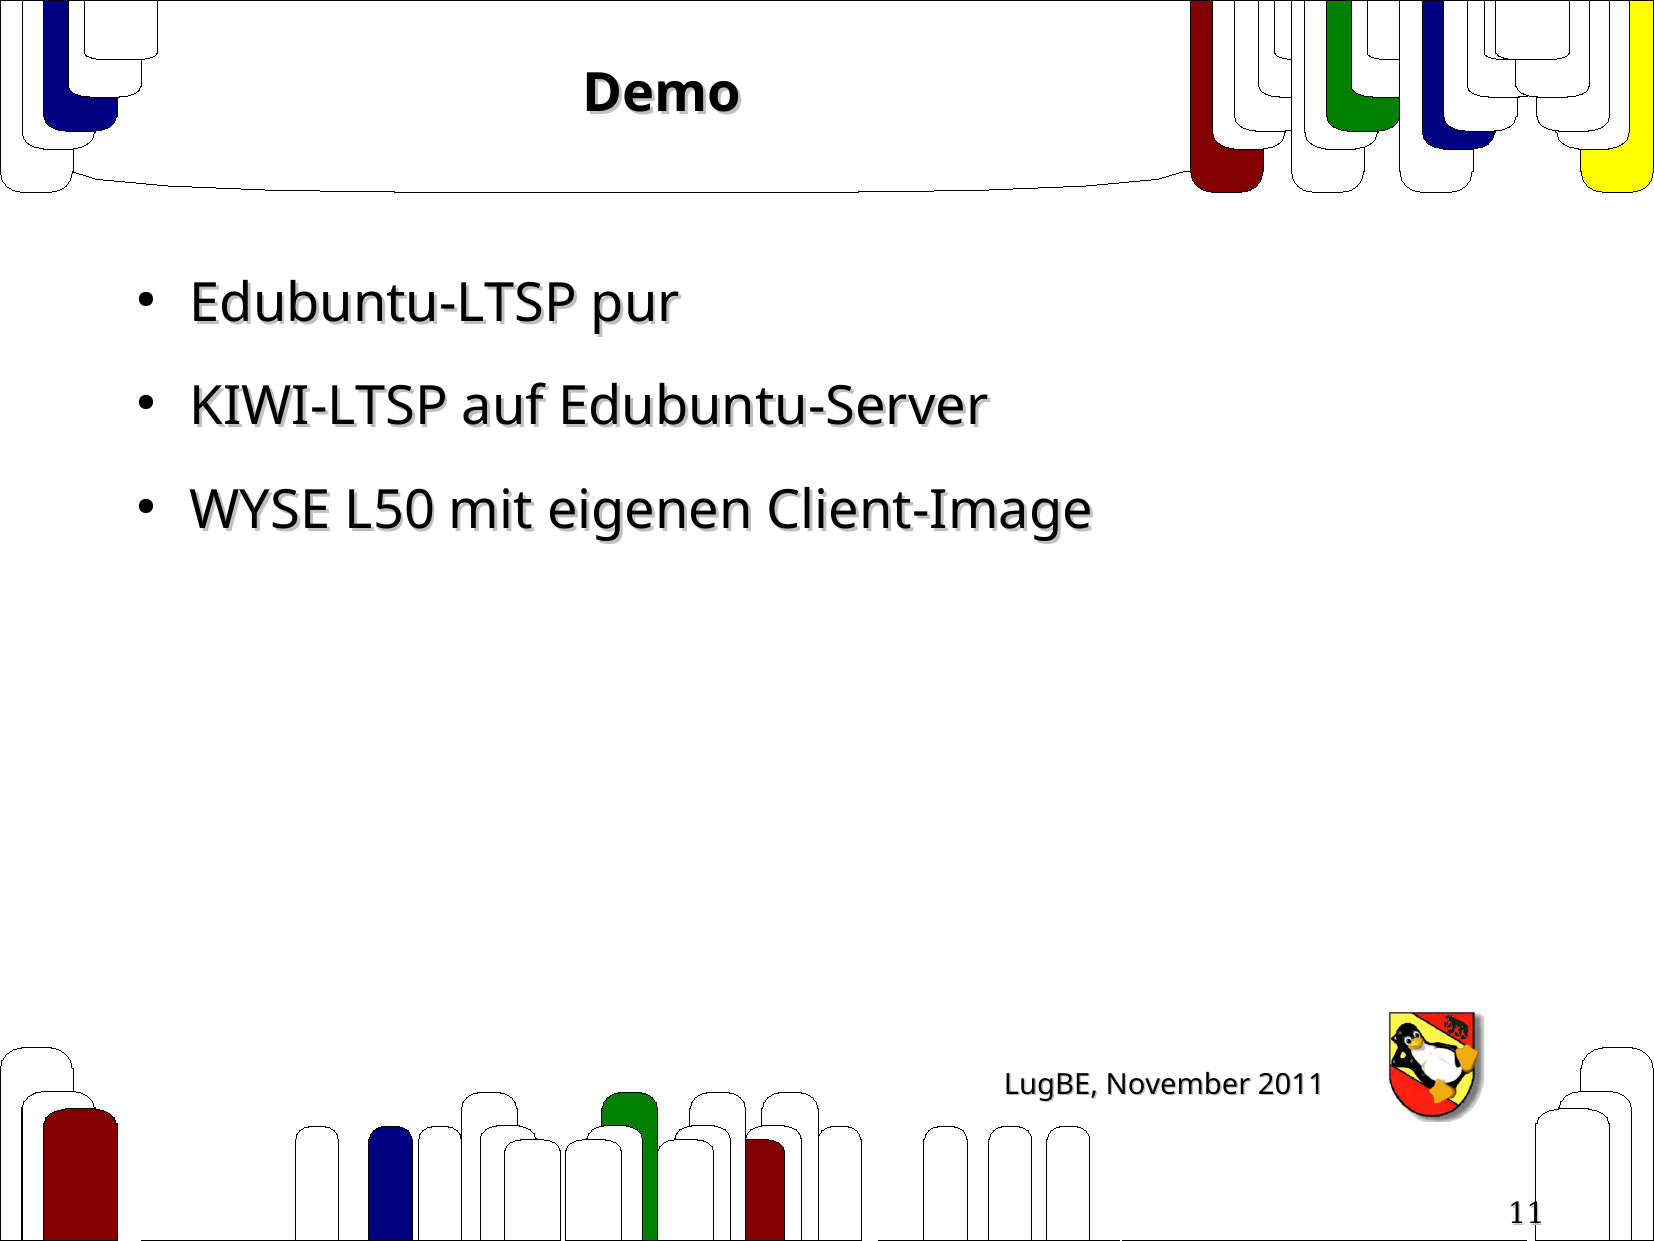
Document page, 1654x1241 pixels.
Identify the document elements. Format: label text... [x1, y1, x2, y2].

list Edubuntu-LTSP pur KIWI-LTSP auf Edubuntu-Server WYSE L50 mit eigenen Client-Image [118, 263, 1531, 983]
picture [1387, 1010, 1487, 1122]
title Demo [171, 15, 1152, 165]
